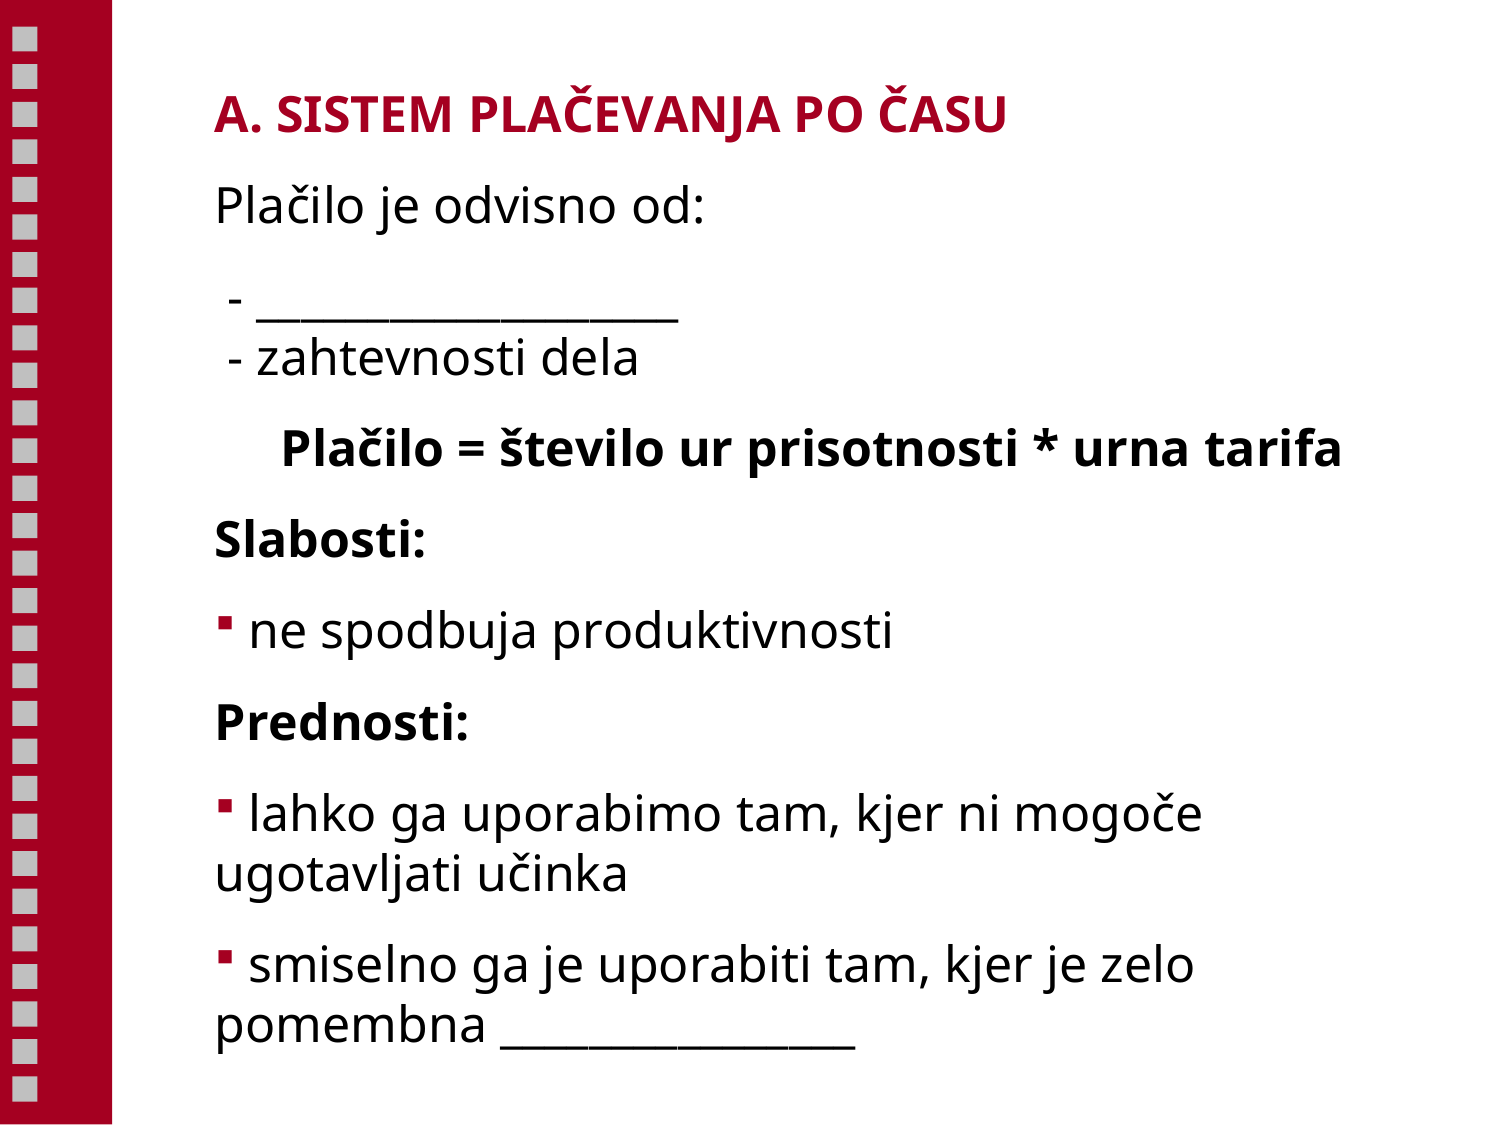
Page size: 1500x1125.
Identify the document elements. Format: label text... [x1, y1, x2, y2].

text_box SISTEM PLAČEVANJA PO ČASU Plačilo je odvisno od: - ___________________ - zahtevnosti dela Plačilo = število ur prisotnosti * urna tarifa Slabosti: ne spodbuja produktivnosti Prednosti: lahko ga uporabimo tam, kjer ni mogoče ugotavljati učinka smiselno ga je uporabiti tam, kjer je zelo pomembna ________________ [199, 74, 1426, 1061]
